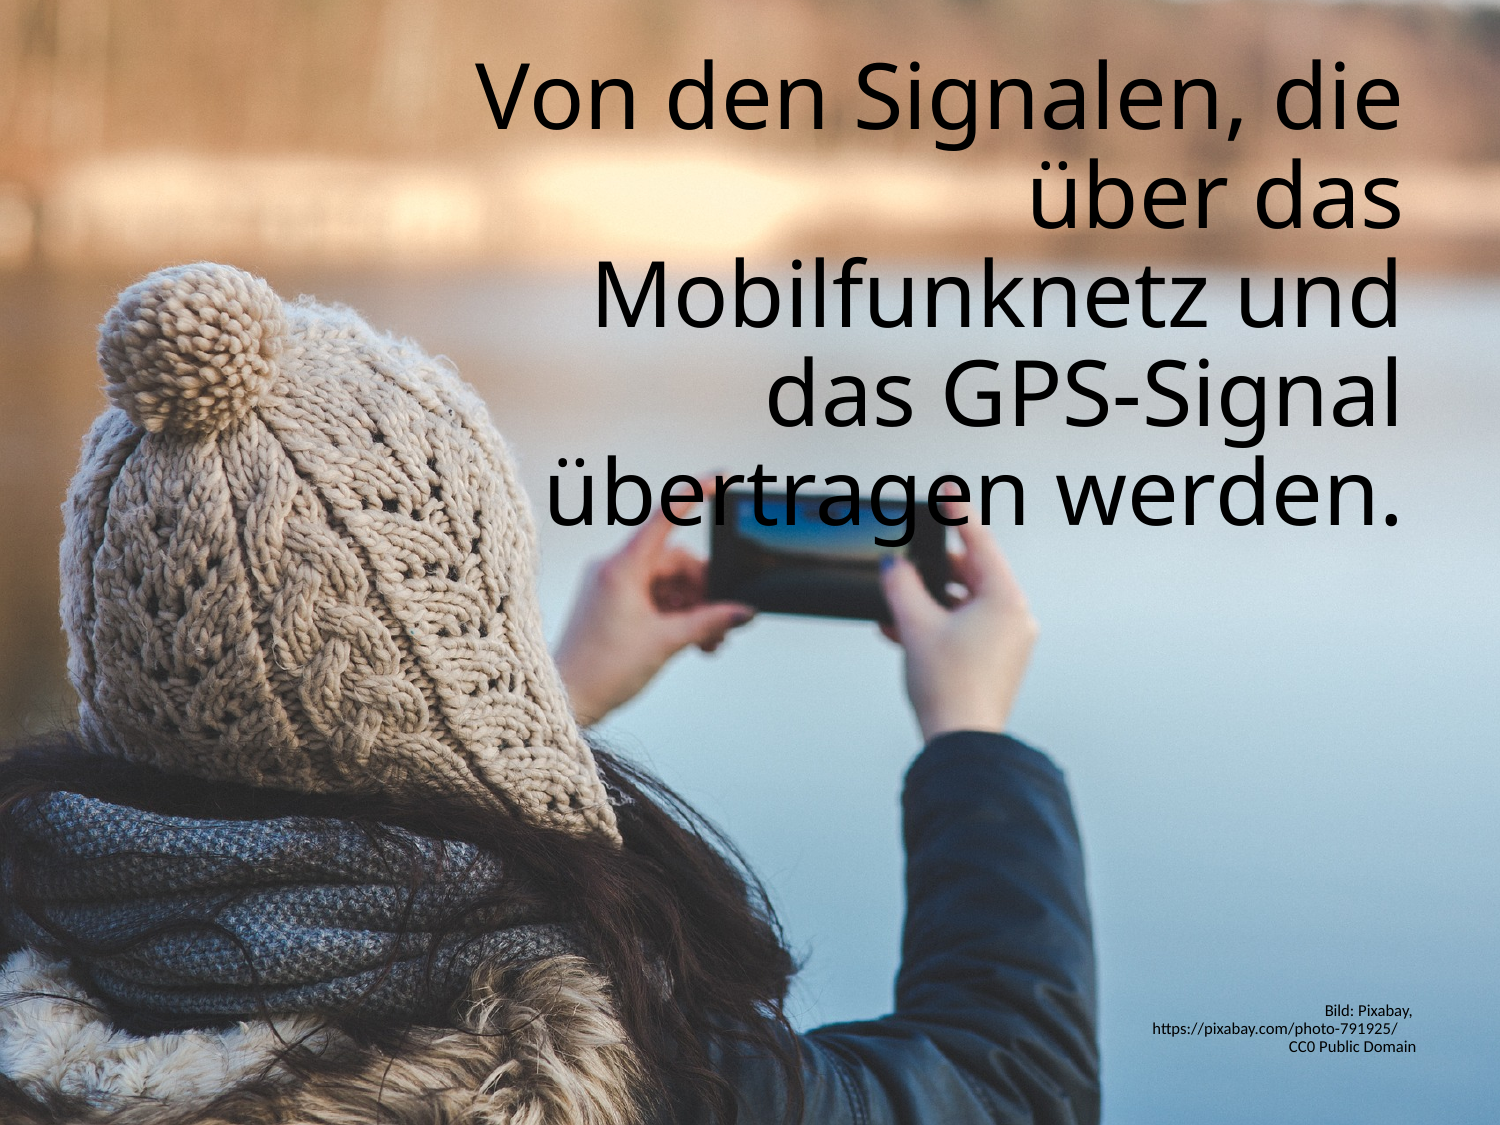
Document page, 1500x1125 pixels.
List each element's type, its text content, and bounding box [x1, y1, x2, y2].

picture [0, 0, 1500, 1125]
text_box Von den Signalen, die über das Mobilfunknetz und das GPS-Signal übertragen werden. [460, 42, 1456, 533]
subtitle Bild: Pixabay, https://pixabay.com/photo-791925/ CC0 Public Domain [1137, 994, 1456, 1093]
